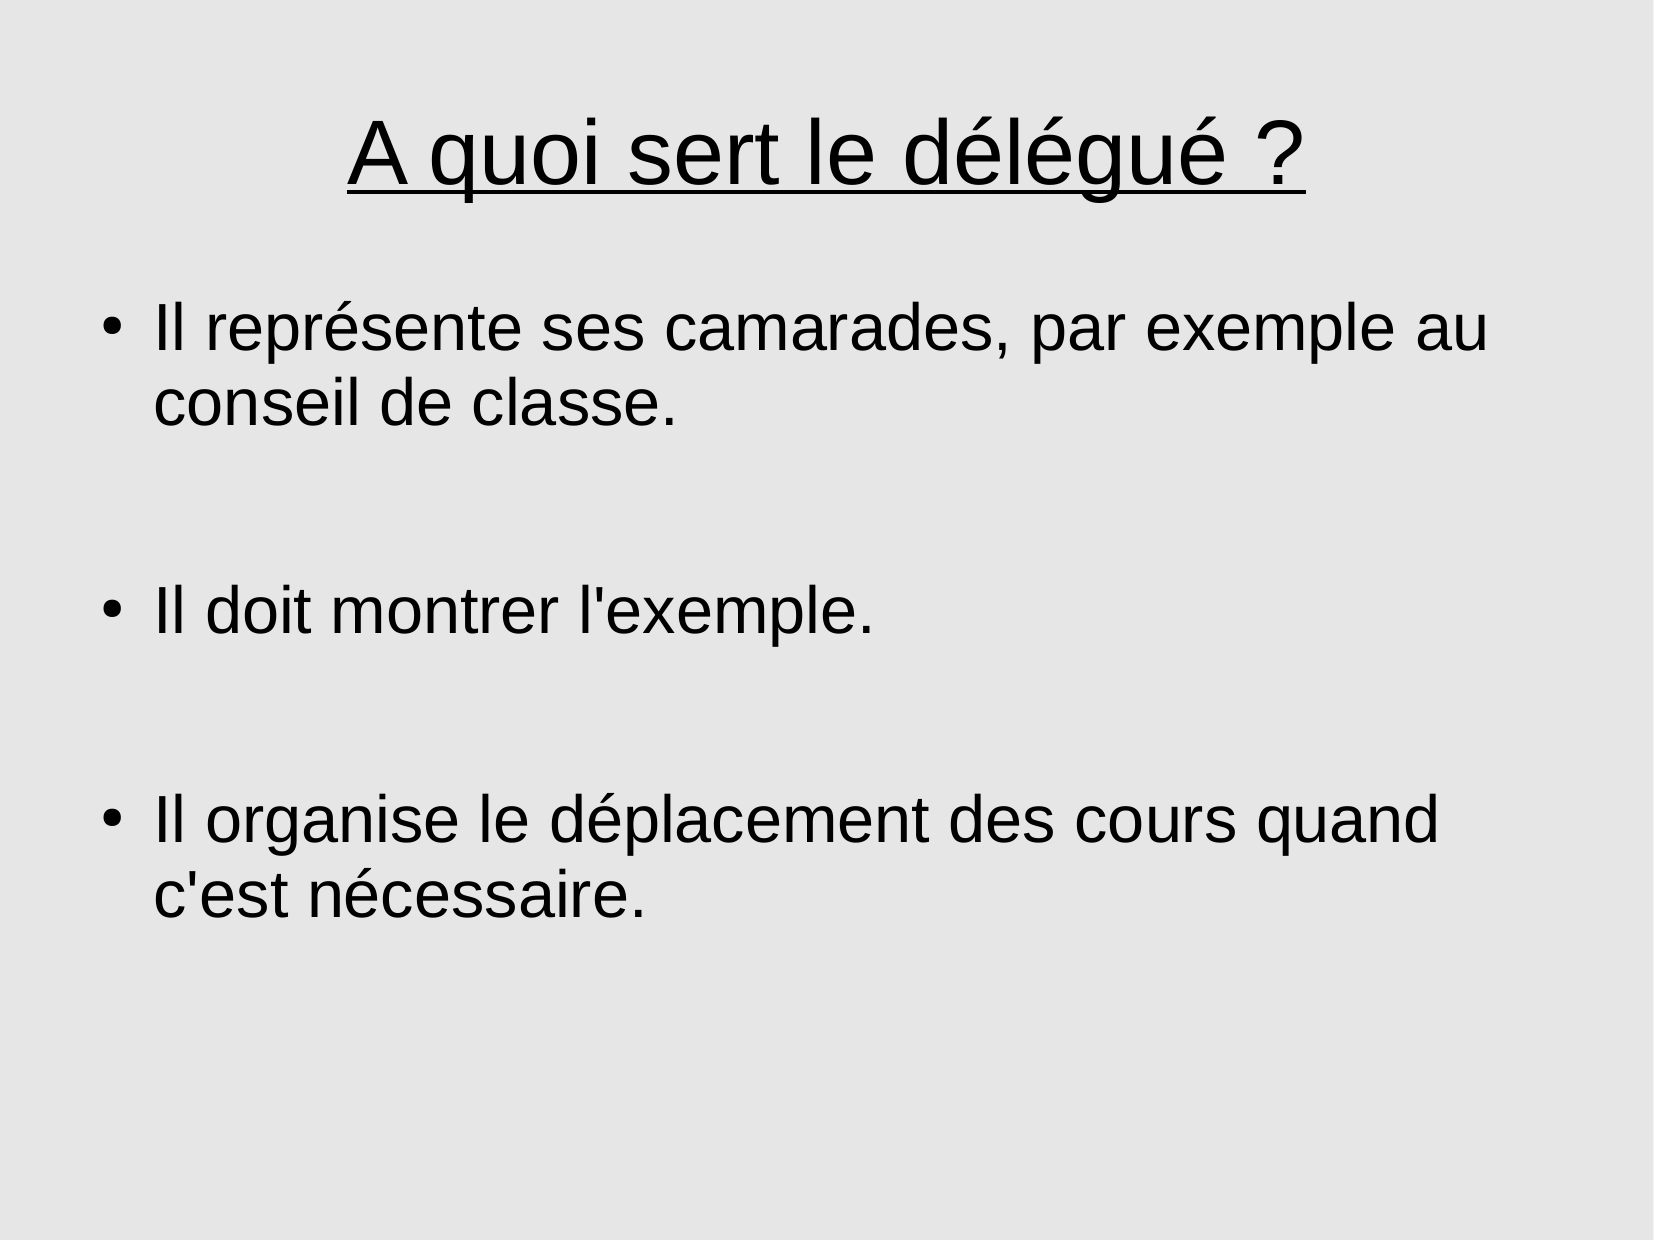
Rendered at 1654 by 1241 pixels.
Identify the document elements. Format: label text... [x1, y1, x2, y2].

title A quoi sert le délégué ? [82, 49, 1571, 257]
list Il représente ses camarades, par exemple au conseil de classe. Il doit montrer l'exemple. Il organise le déplacement des cours quand c'est nécessaire. [82, 290, 1571, 1109]
